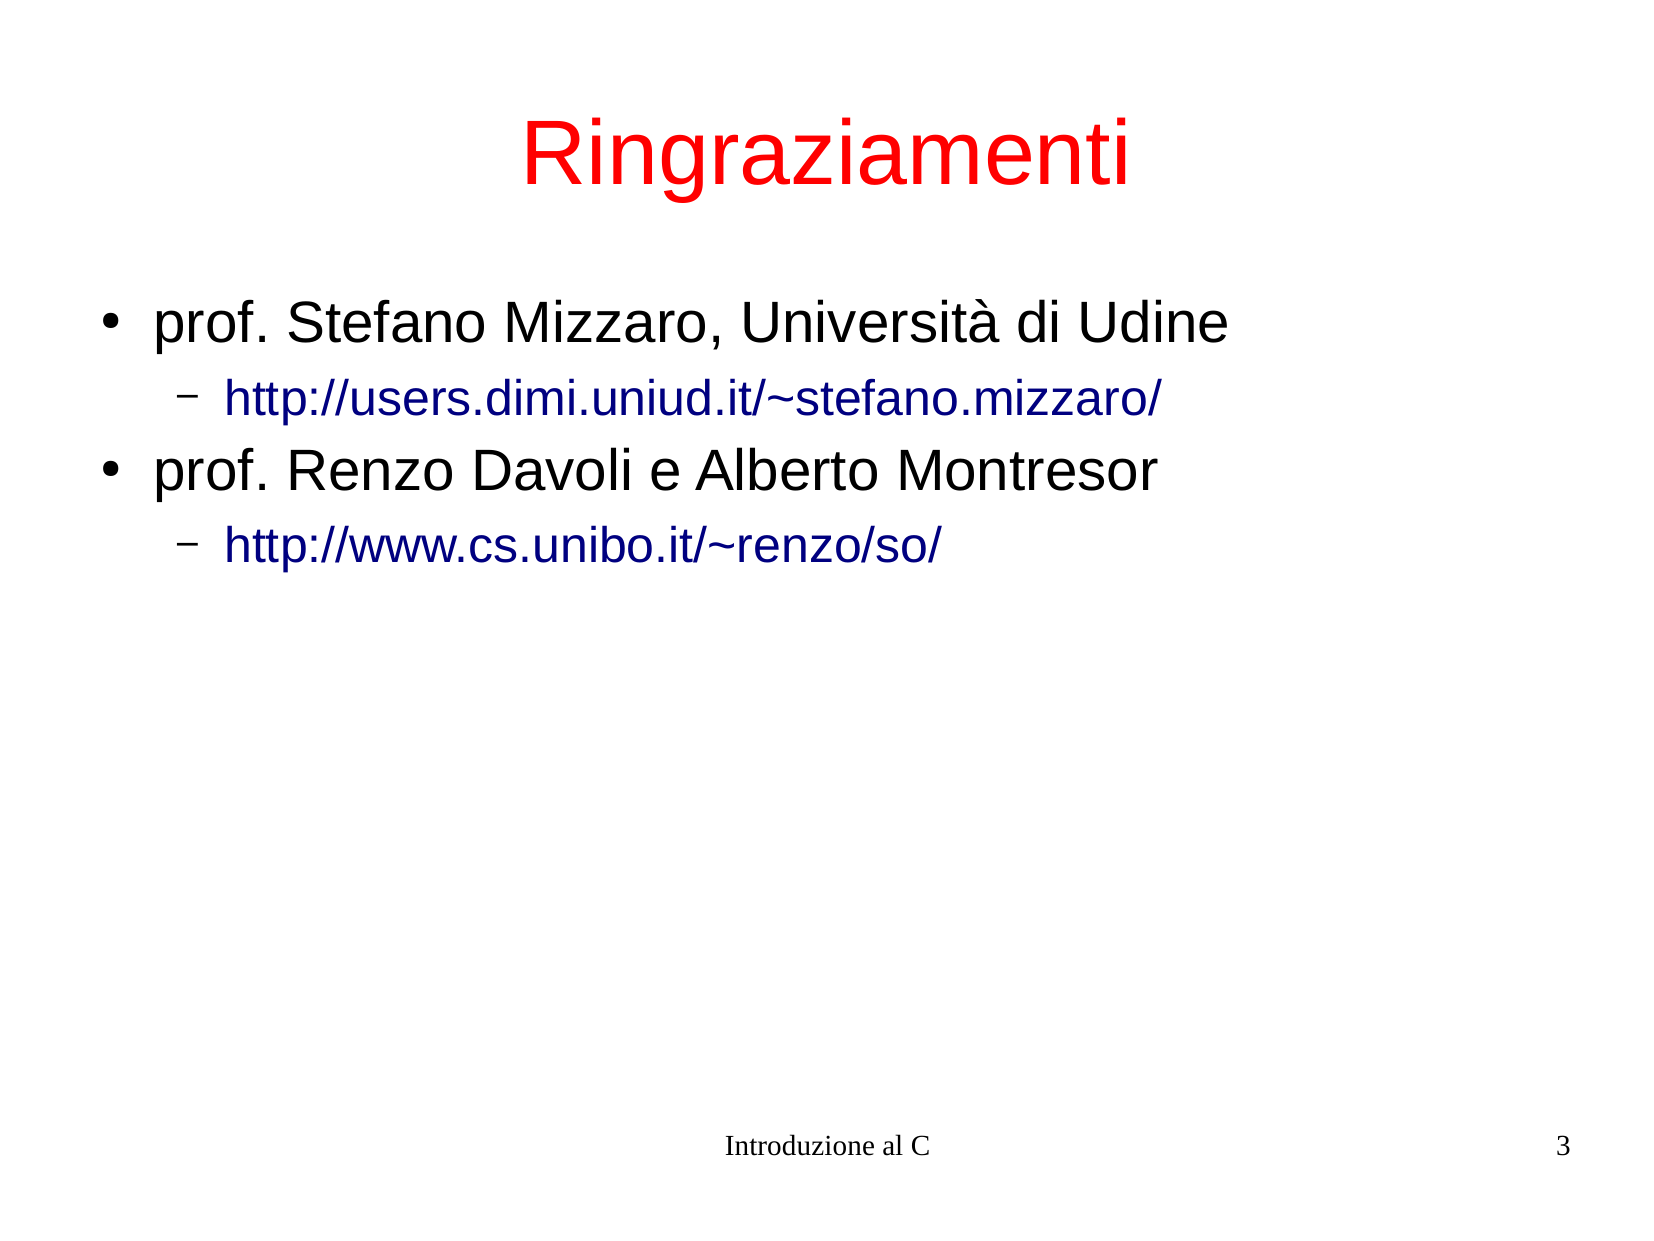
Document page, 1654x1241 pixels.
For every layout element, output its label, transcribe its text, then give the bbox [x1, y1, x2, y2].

list prof. Stefano Mizzaro, Università di Udine http://users.dimi.uniud.it/~stefano.mizzaro/ prof. Renzo Davoli e Alberto Montresor http://www.cs.unibo.it/~renzo/so/ [82, 290, 1571, 1109]
title Ringraziamenti [82, 49, 1571, 257]
